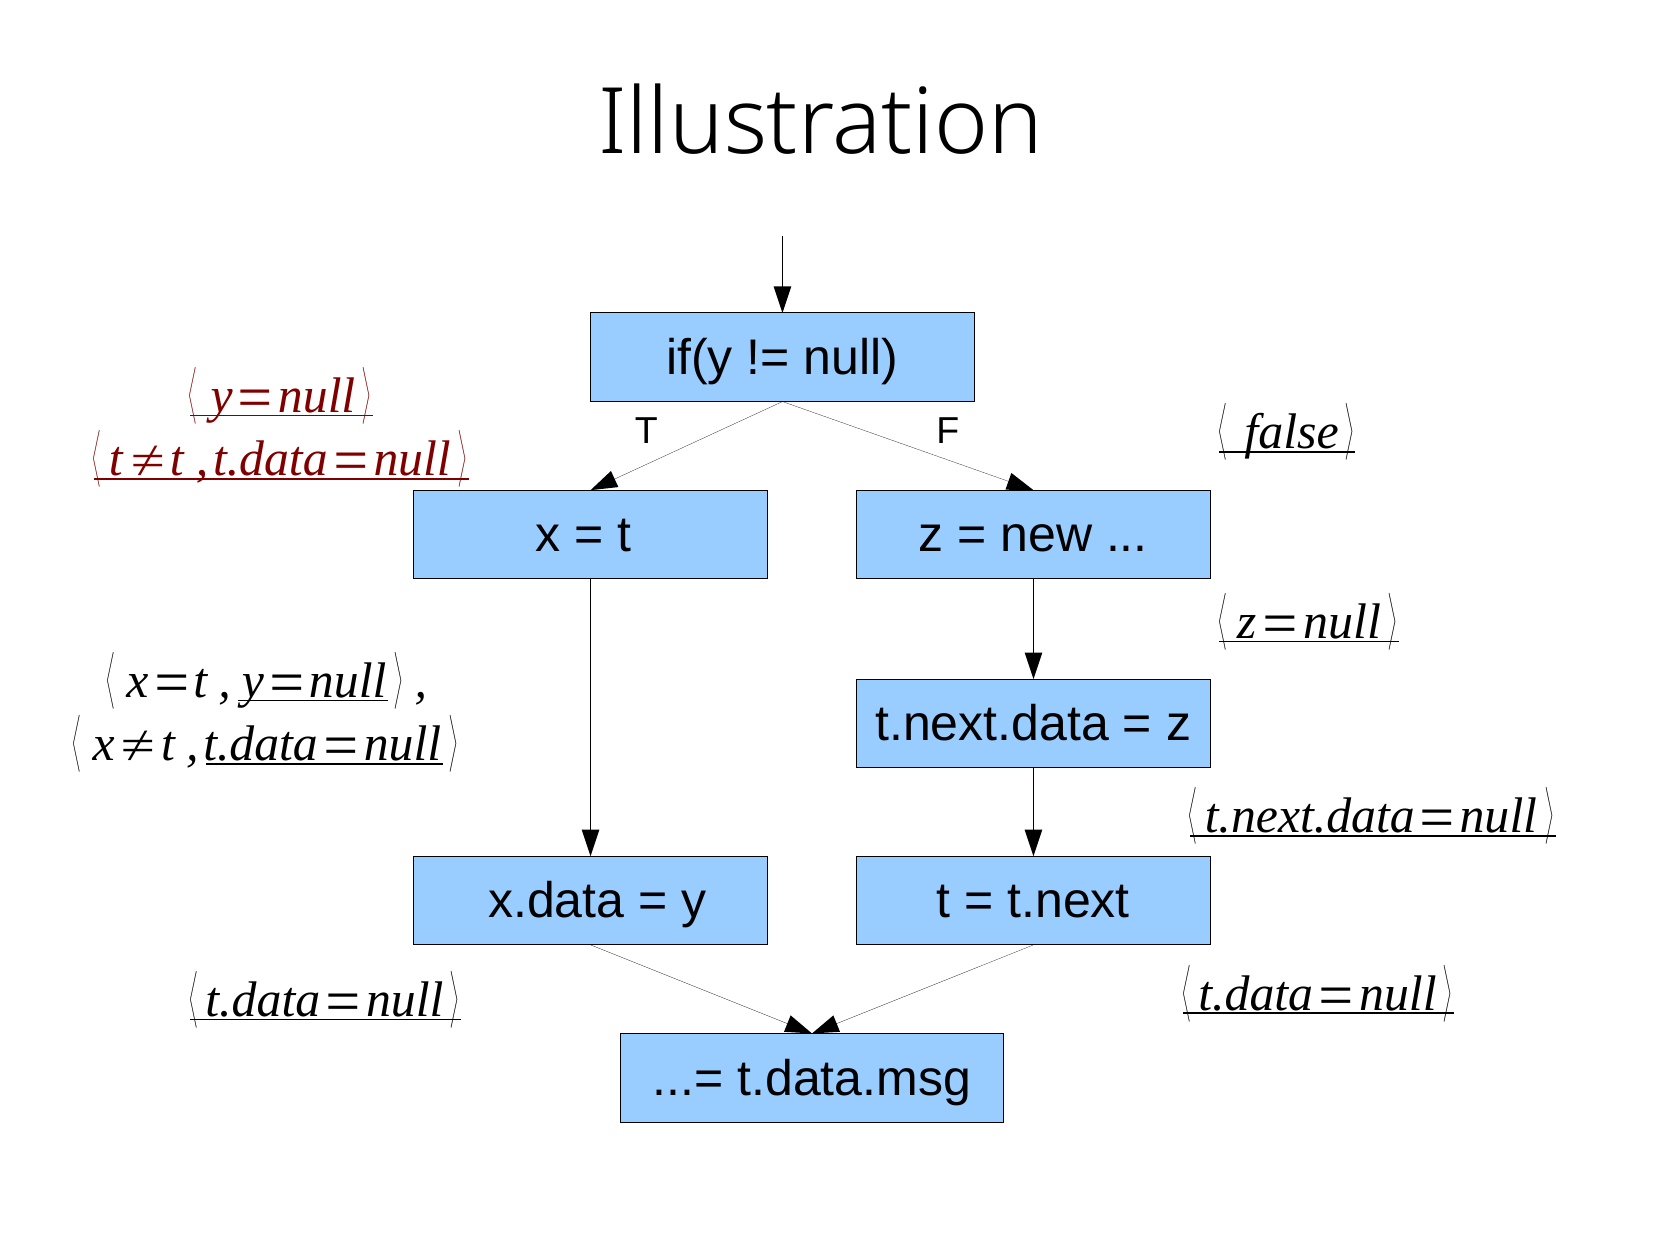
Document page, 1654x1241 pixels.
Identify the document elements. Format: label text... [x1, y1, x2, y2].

text_box t = t.next [856, 856, 1211, 945]
chart [1210, 590, 1408, 653]
chart [1181, 785, 1564, 847]
text_box z = new ... [856, 490, 1211, 579]
chart [65, 649, 467, 776]
text_box ...= t.data.msg [620, 1033, 1004, 1123]
text_box x.data = y [413, 856, 768, 945]
chart [85, 364, 477, 491]
chart [1210, 401, 1364, 463]
text_box x = t [413, 490, 768, 579]
text_box F [921, 401, 975, 459]
title Illustration [76, 58, 1565, 178]
chart [1174, 962, 1463, 1024]
chart [181, 968, 470, 1031]
text_box t.next.data = z [856, 679, 1211, 768]
text_box T [620, 401, 673, 459]
text_box if(y != null) [590, 312, 975, 402]
